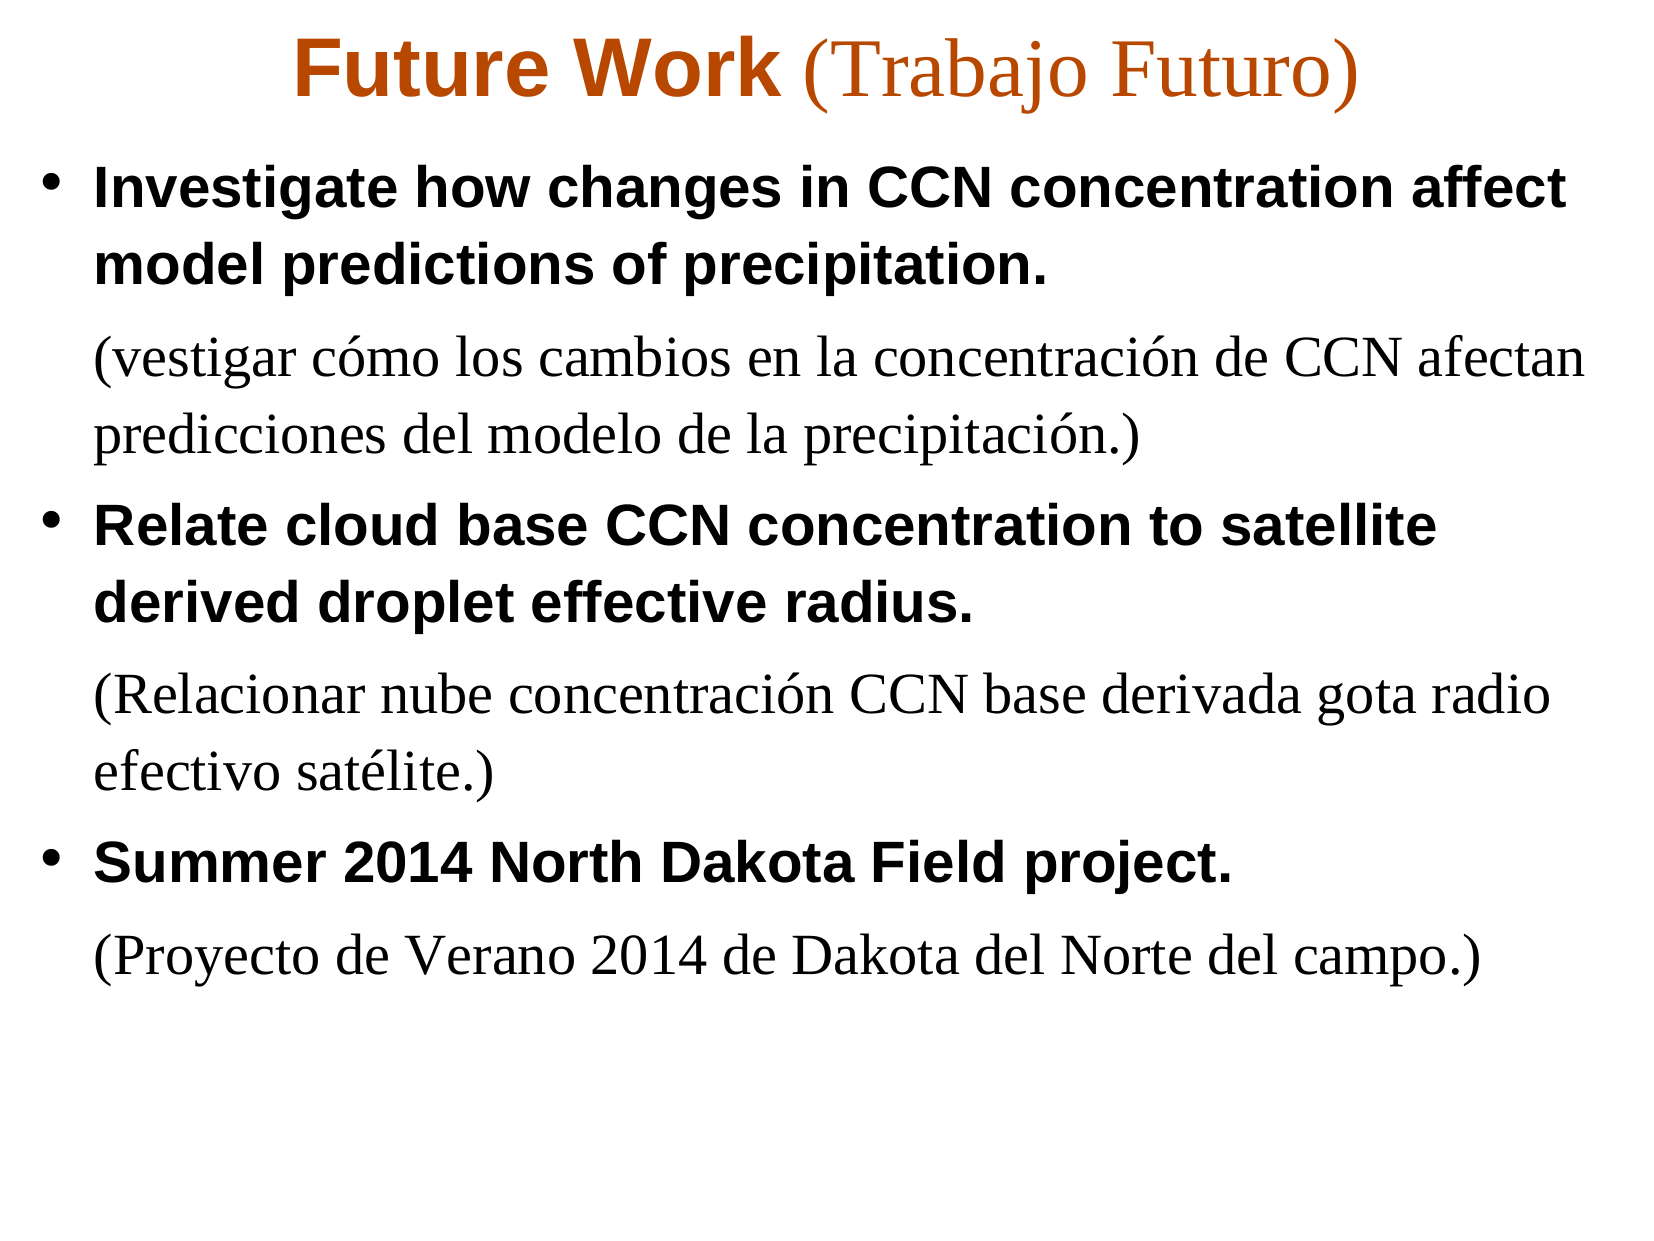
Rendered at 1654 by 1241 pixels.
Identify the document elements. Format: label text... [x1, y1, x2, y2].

text_box Future Work (Trabajo Futuro) [0, 19, 1653, 118]
text_box Investigate how changes in CCN concentration affect model predictions of precipitation. (vestigar cómo los cambios en la concentración de CCN afectan predicciones del modelo de la precipitación.) Relate cloud base CCN concentration to satellite derived droplet effective radius. (Relacionar nube concentración CCN base derivada gota radio efectivo satélite.) Summer 2014 North Dakota Field project. (Proyecto de Verano 2014 de Dakota del Norte del campo.) [0, 141, 1613, 1213]
